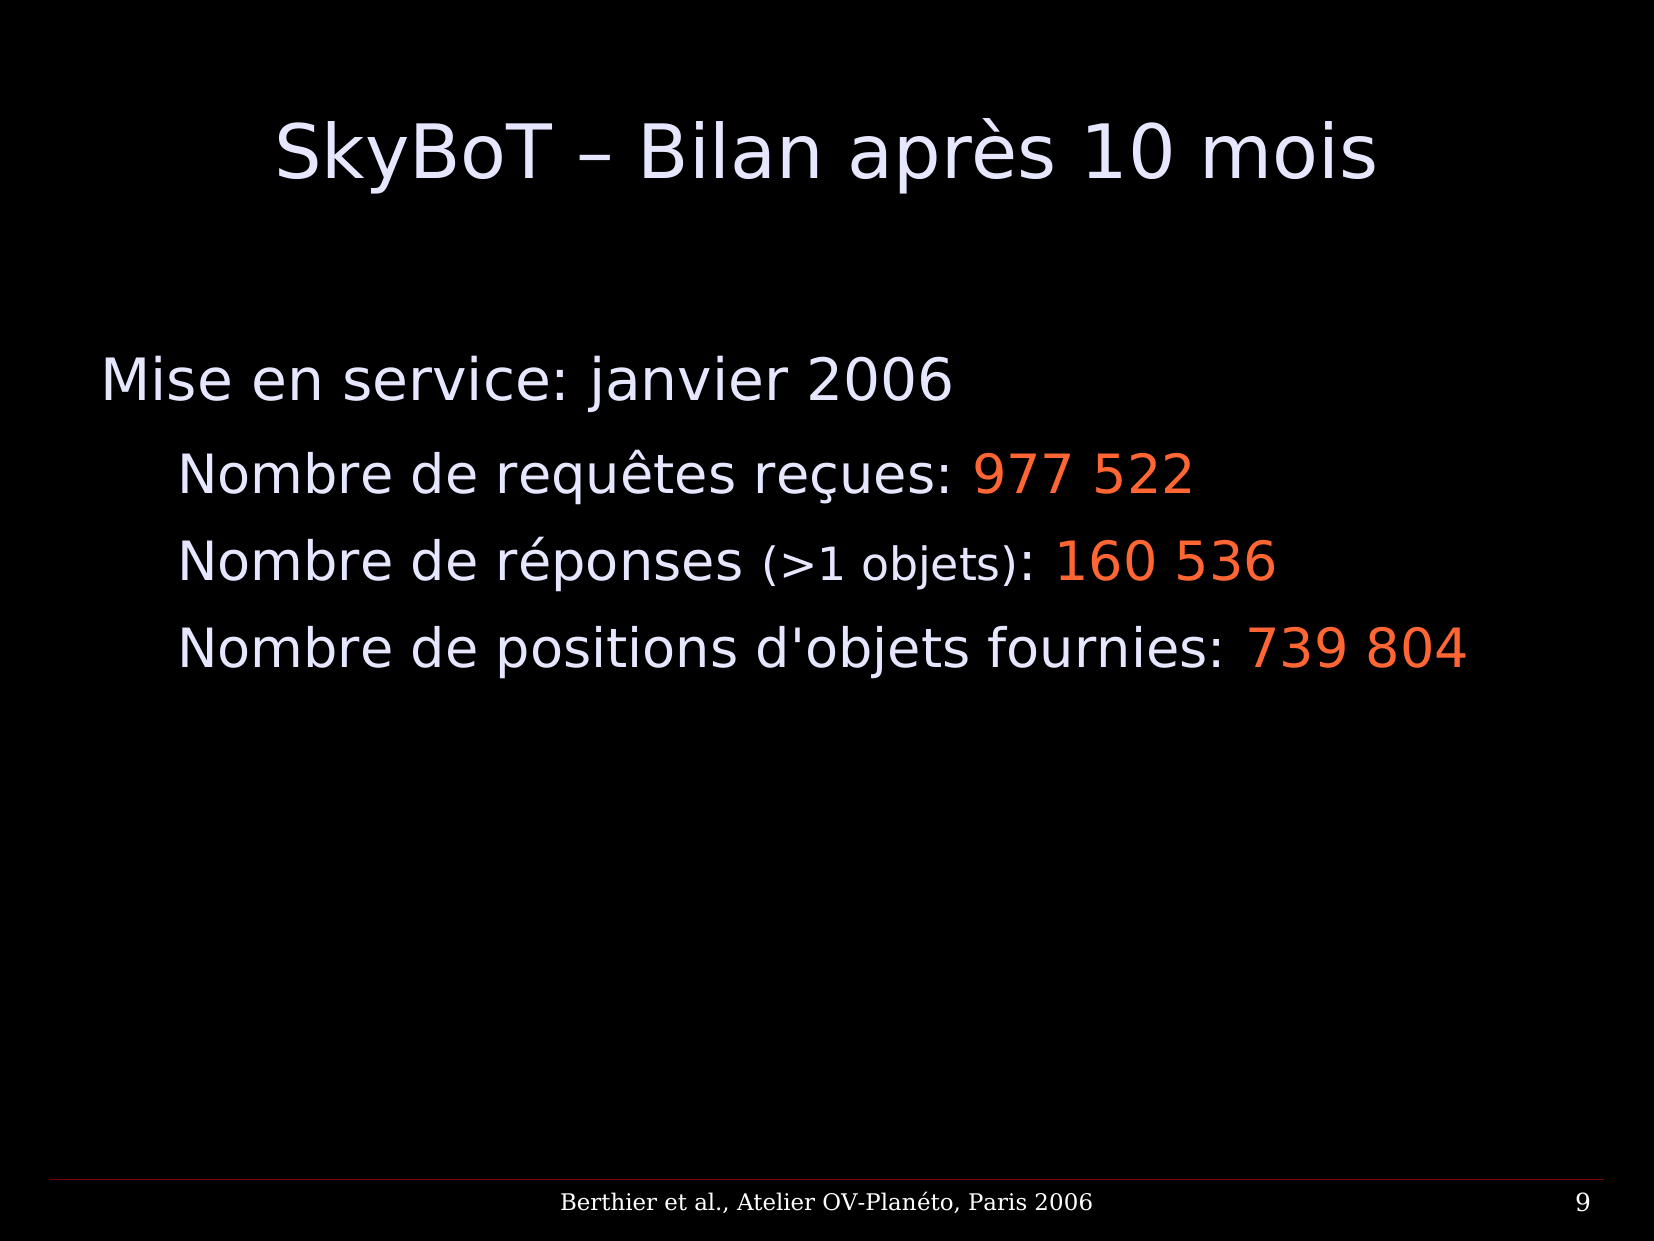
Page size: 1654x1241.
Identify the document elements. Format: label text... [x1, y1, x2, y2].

title SkyBoT – Bilan après 10 mois [82, 49, 1571, 257]
list Mise en service: janvier 2006 Nombre de requêtes reçues: 977 522 Nombre de réponses (>1 objets): 160 536 Nombre de positions d'objets fournies: 739 804 [82, 346, 1571, 1024]
